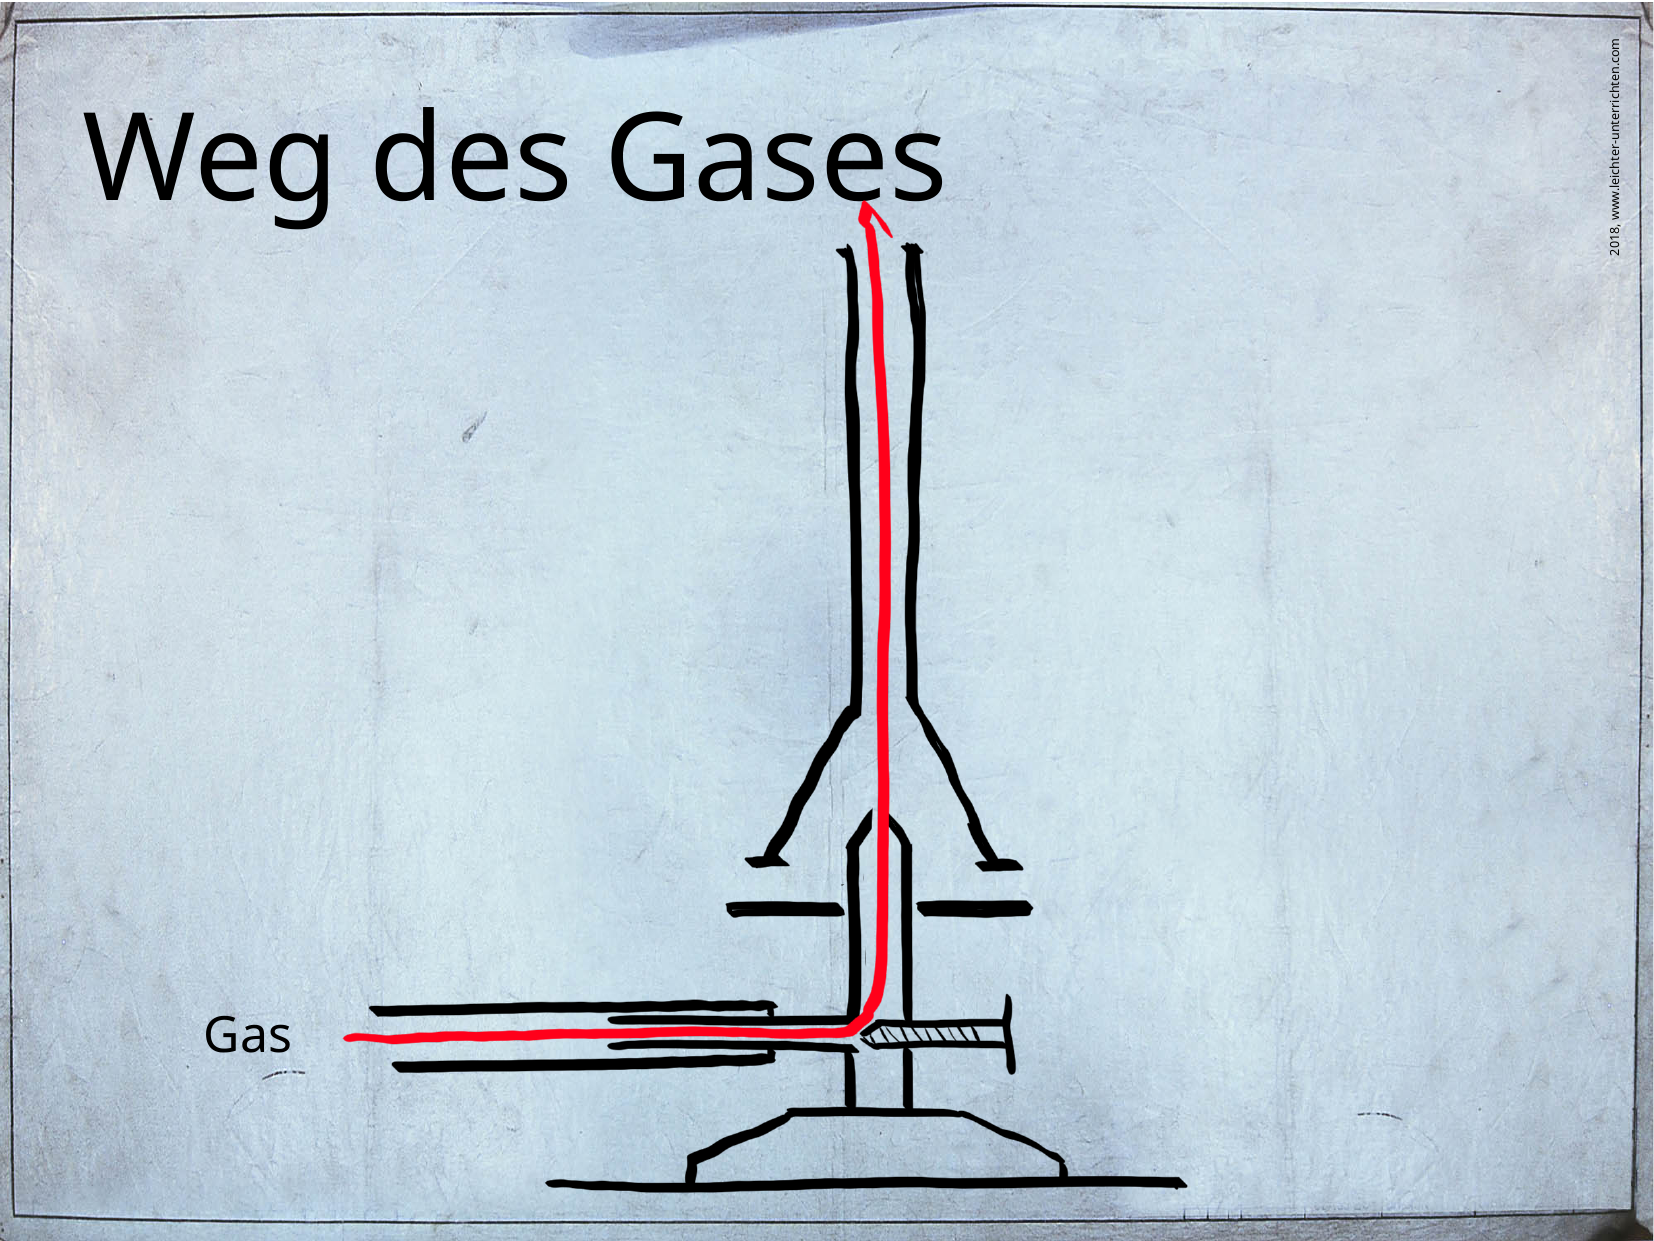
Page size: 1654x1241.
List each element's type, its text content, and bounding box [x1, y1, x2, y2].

text_box Gas [188, 992, 449, 1079]
picture [0, 2, 1654, 1241]
title Weg des Gases [82, 49, 1571, 257]
